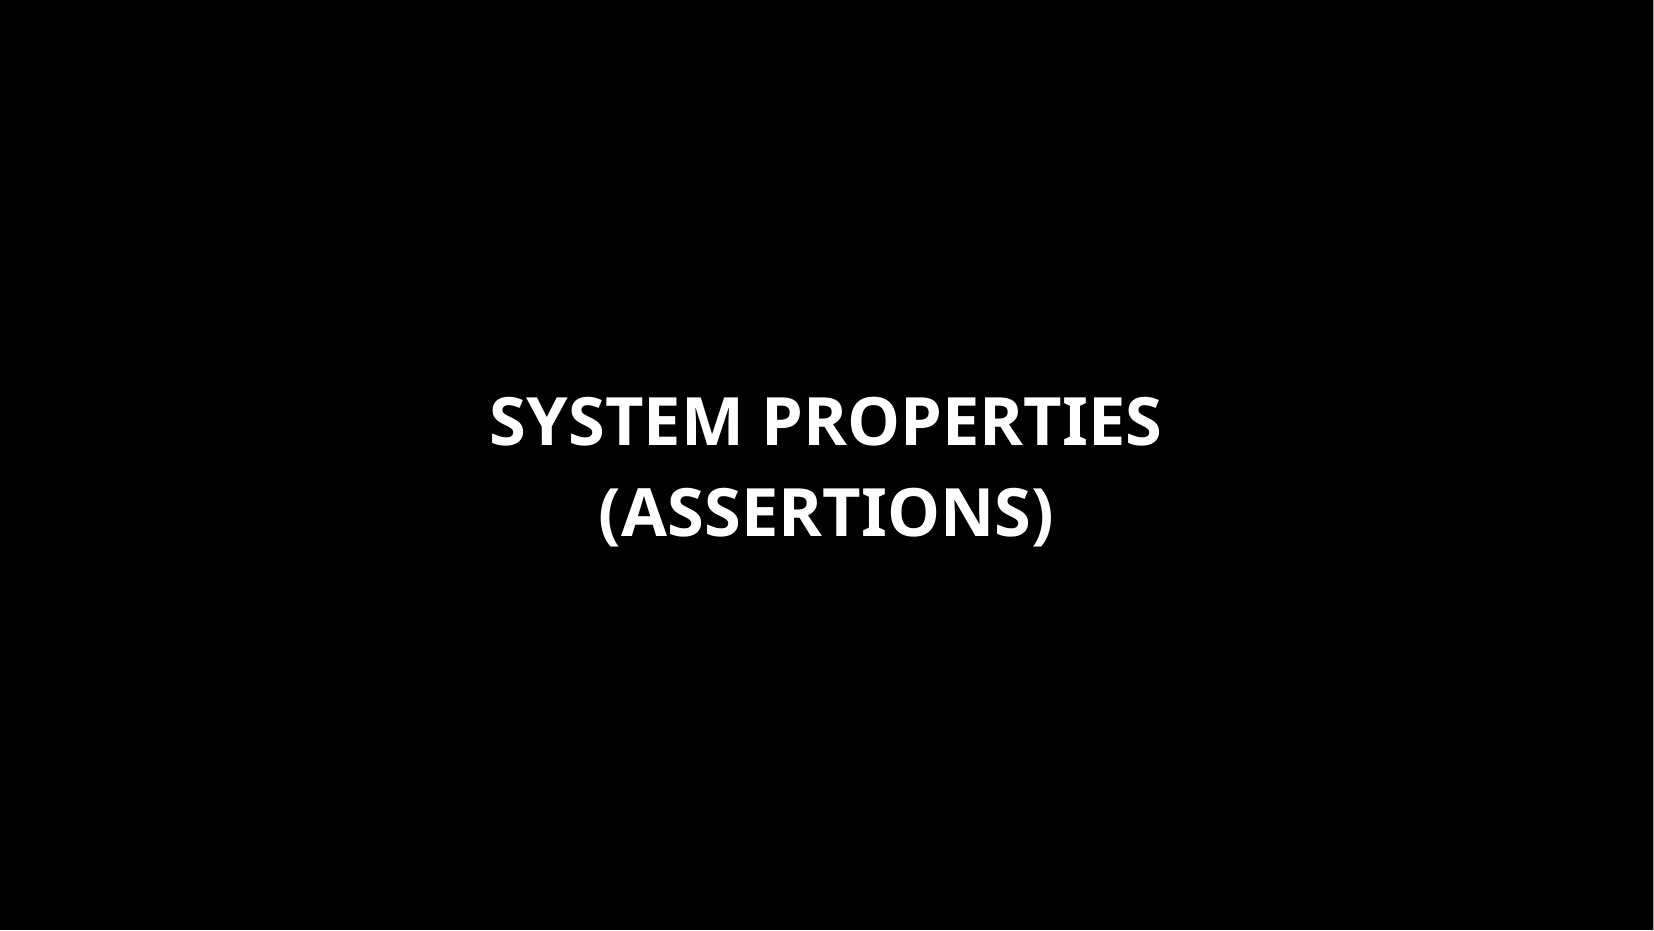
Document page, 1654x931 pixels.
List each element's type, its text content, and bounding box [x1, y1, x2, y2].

title SYSTEM PROPERTIES (ASSERTIONS) [82, 384, 1571, 547]
